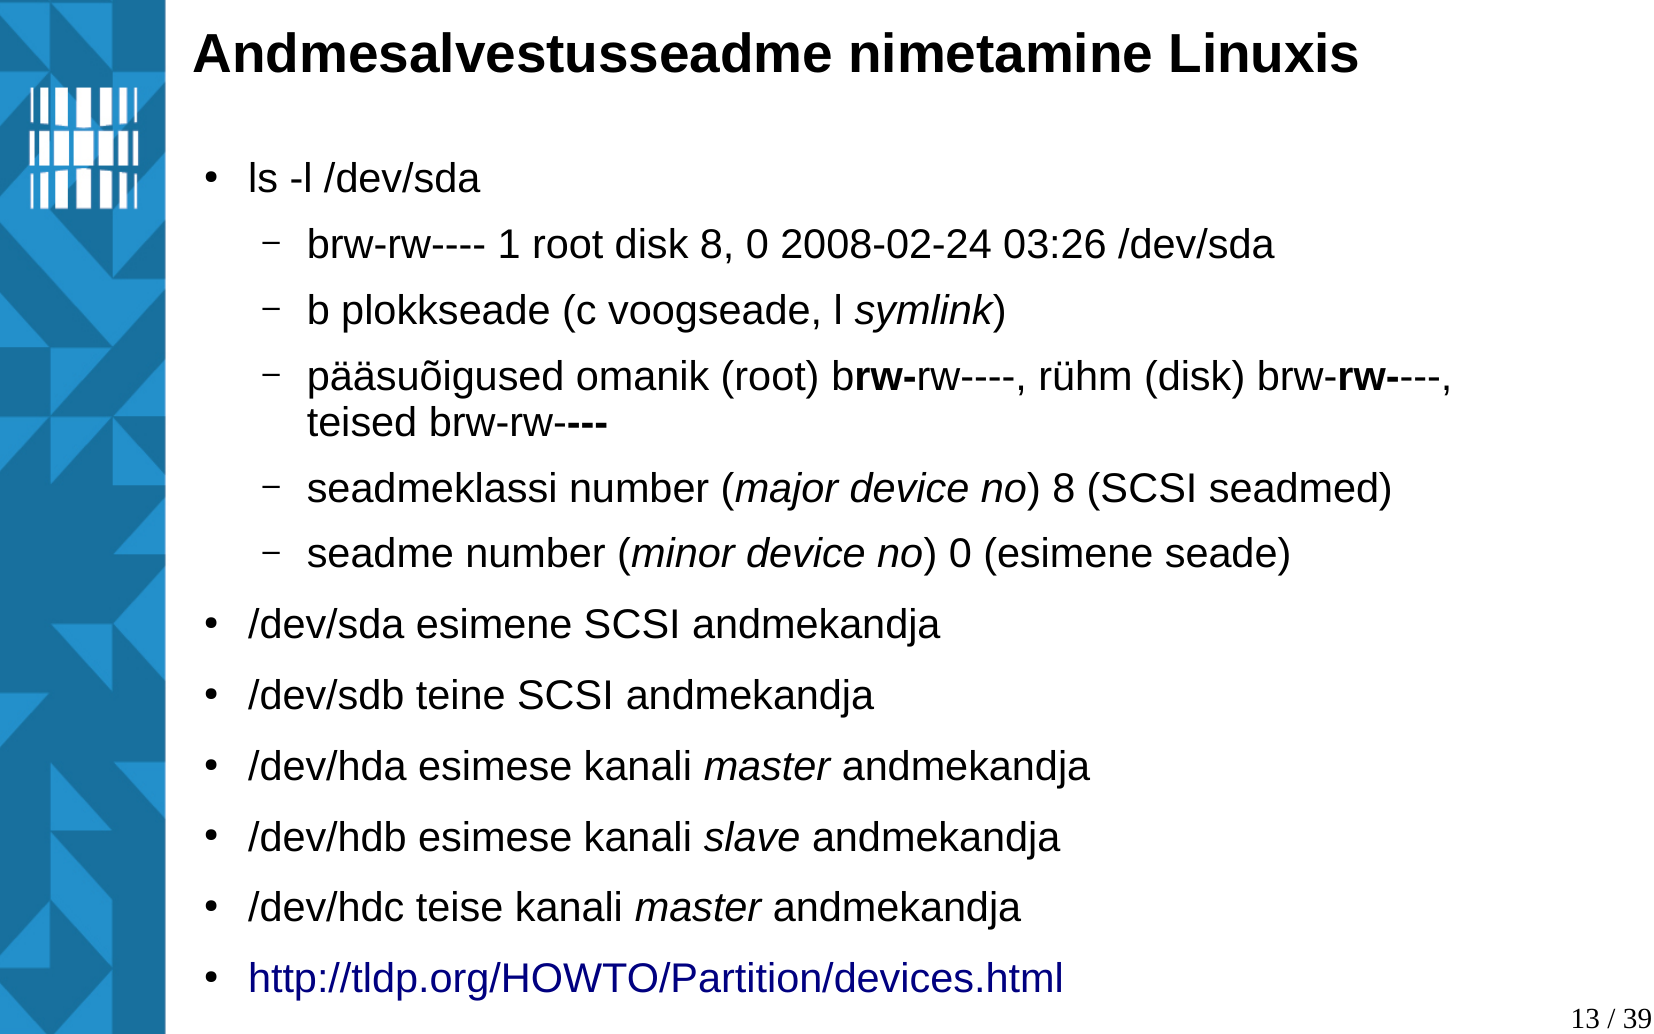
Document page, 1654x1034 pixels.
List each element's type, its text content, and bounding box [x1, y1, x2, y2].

list ls -l /dev/sda brw-rw---- 1 root disk 8, 0 2008-02-24 03:26 /dev/sda b plokkseade (c voogseade, l symlink) pääsuõigused omanik (root) brw-rw----, rühm (disk) brw-rw----, teised brw-rw---- seadmeklassi number (major device no) 8 (SCSI seadmed) seadme number (minor device no) 0 (esimene seade) /dev/sda esimene SCSI andmekandja /dev/sdb teine SCSI andmekandja /dev/hda esimese kanali master andmekandja /dev/hdb esimese kanali slave andmekandja /dev/hdc teise kanali master andmekandja http://tldp.org/HOWTO/Partition/devices.html [189, 155, 1625, 1004]
title Andmesalvestusseadme nimetamine Linuxis [192, 1, 1506, 105]
